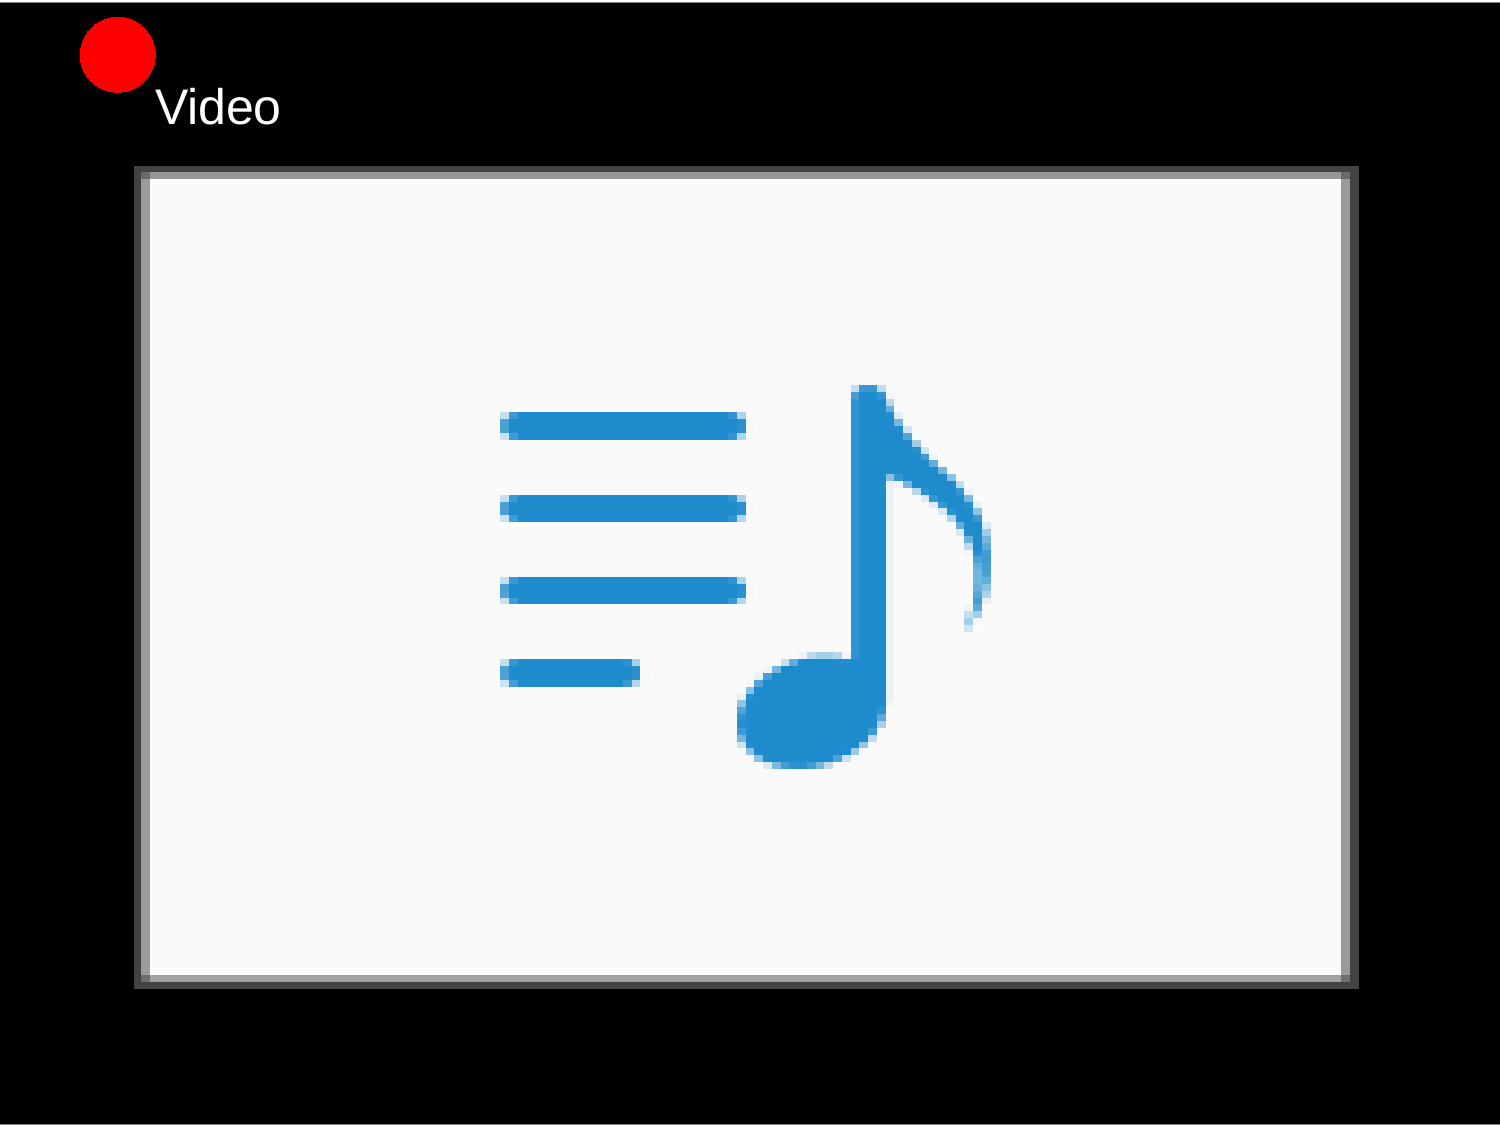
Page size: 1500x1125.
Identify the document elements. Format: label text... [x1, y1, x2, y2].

text_box [0, 2, 1500, 1125]
text_box Video [140, 62, 1056, 153]
